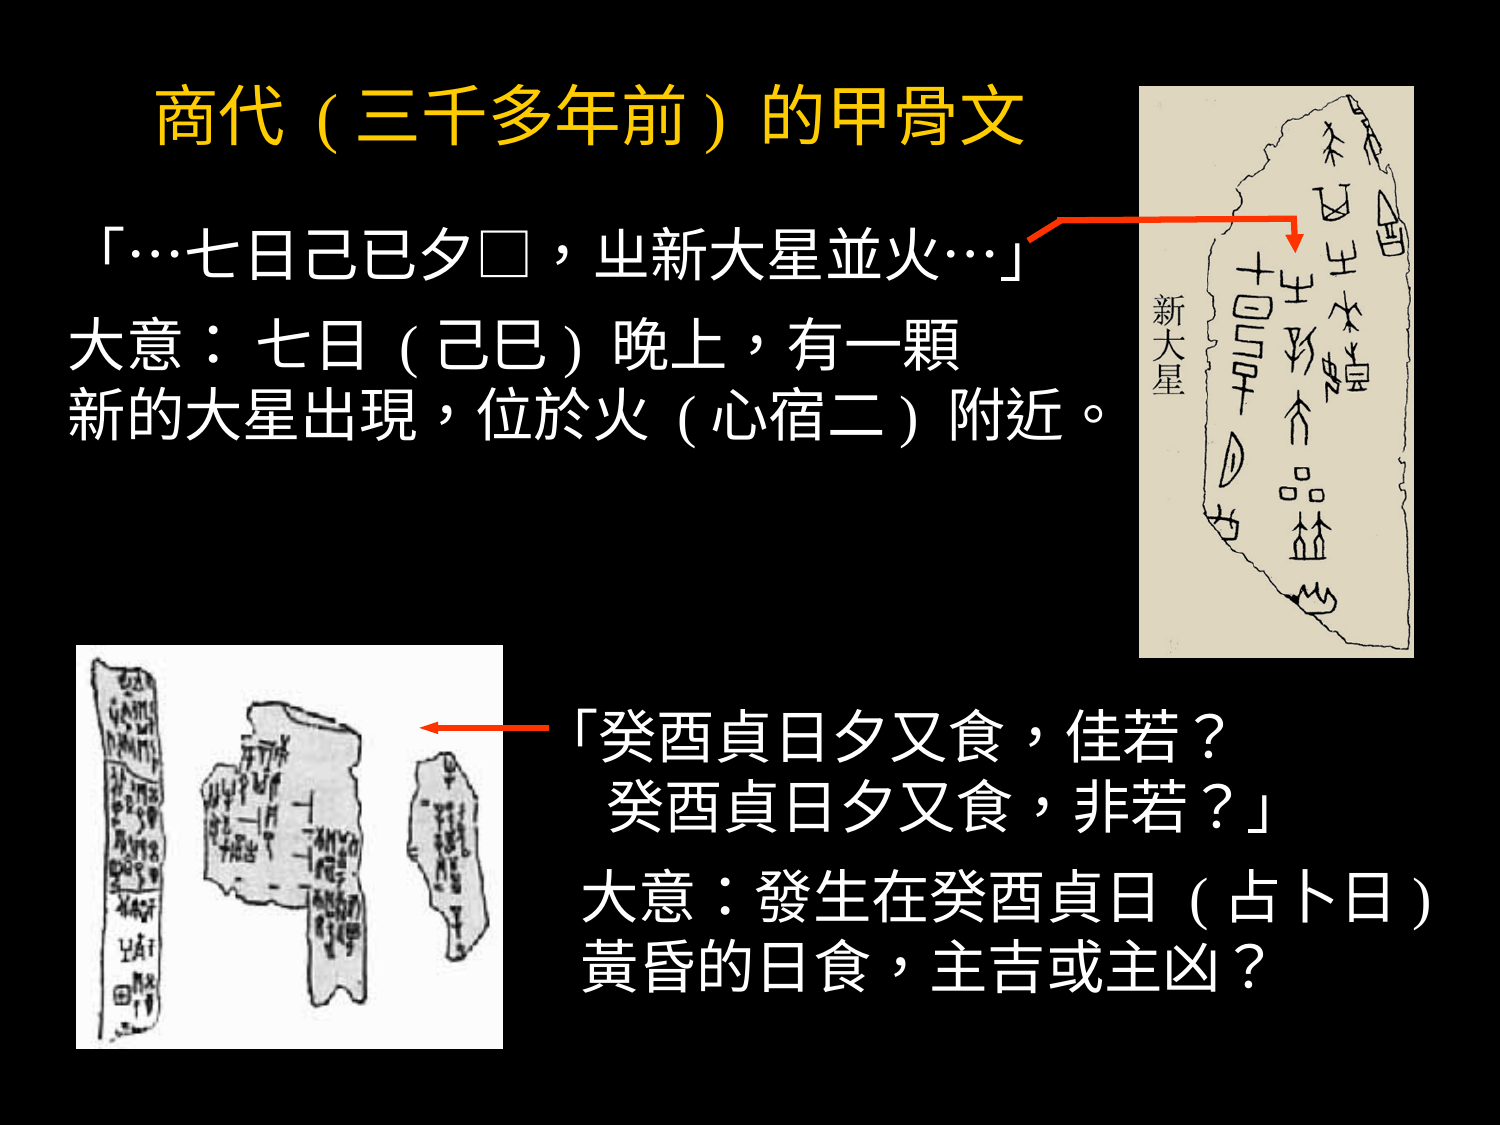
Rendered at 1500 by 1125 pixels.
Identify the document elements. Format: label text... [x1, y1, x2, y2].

picture [76, 645, 503, 1049]
chart [1139, 86, 1414, 658]
text_box 商代 (三千多年前) 的甲骨文 [137, 65, 1042, 162]
text_box 「癸酉貞日夕又食，佳若？ 癸酉貞日夕又食，非若？」 大意：發生在癸酉貞日 (占卜日) 黃昏的日食，主吉或主凶？ [525, 692, 1459, 1008]
text_box 「…七日己已夕□，ㄓ新大星並火…」 大意： 七日 (己巳) 晚上，有一顆 新的大星出現，位於火 (心宿二) 附近。 [53, 210, 1139, 457]
